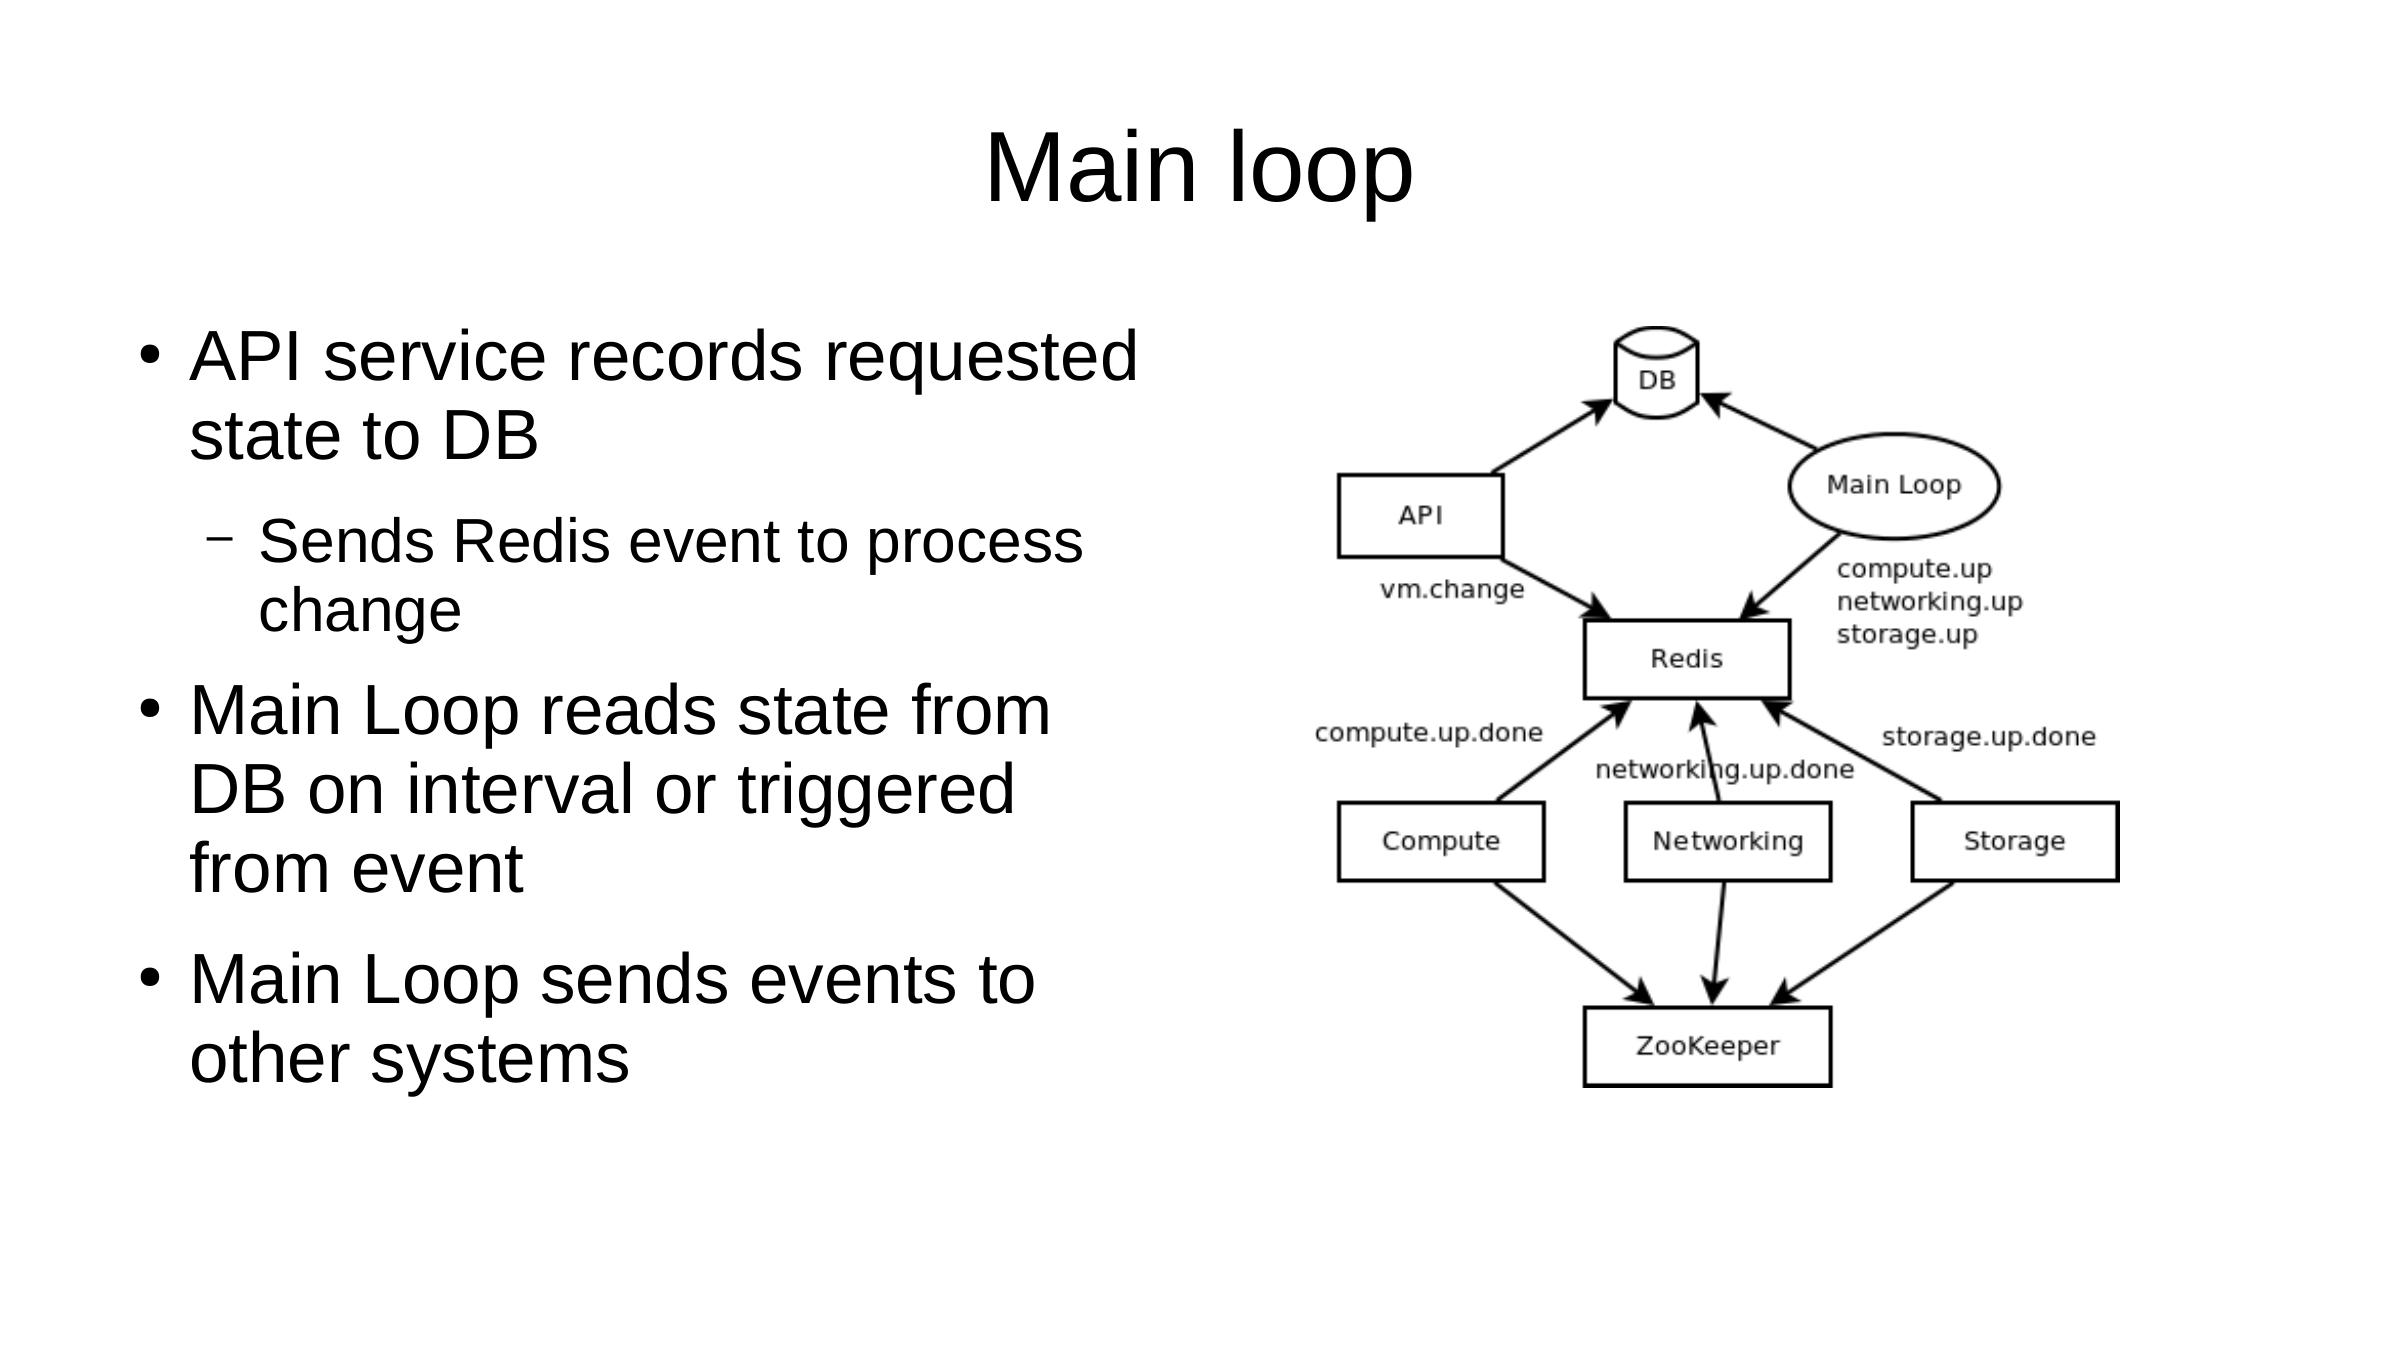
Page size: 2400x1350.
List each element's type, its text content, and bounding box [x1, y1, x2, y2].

picture [1315, 326, 2120, 1088]
title Main loop [120, 53, 2280, 280]
list API service records requested state to DB Sends Redis event to process change Main Loop reads state from DB on interval or triggered from event Main Loop sends events to other systems [120, 315, 1151, 1099]
